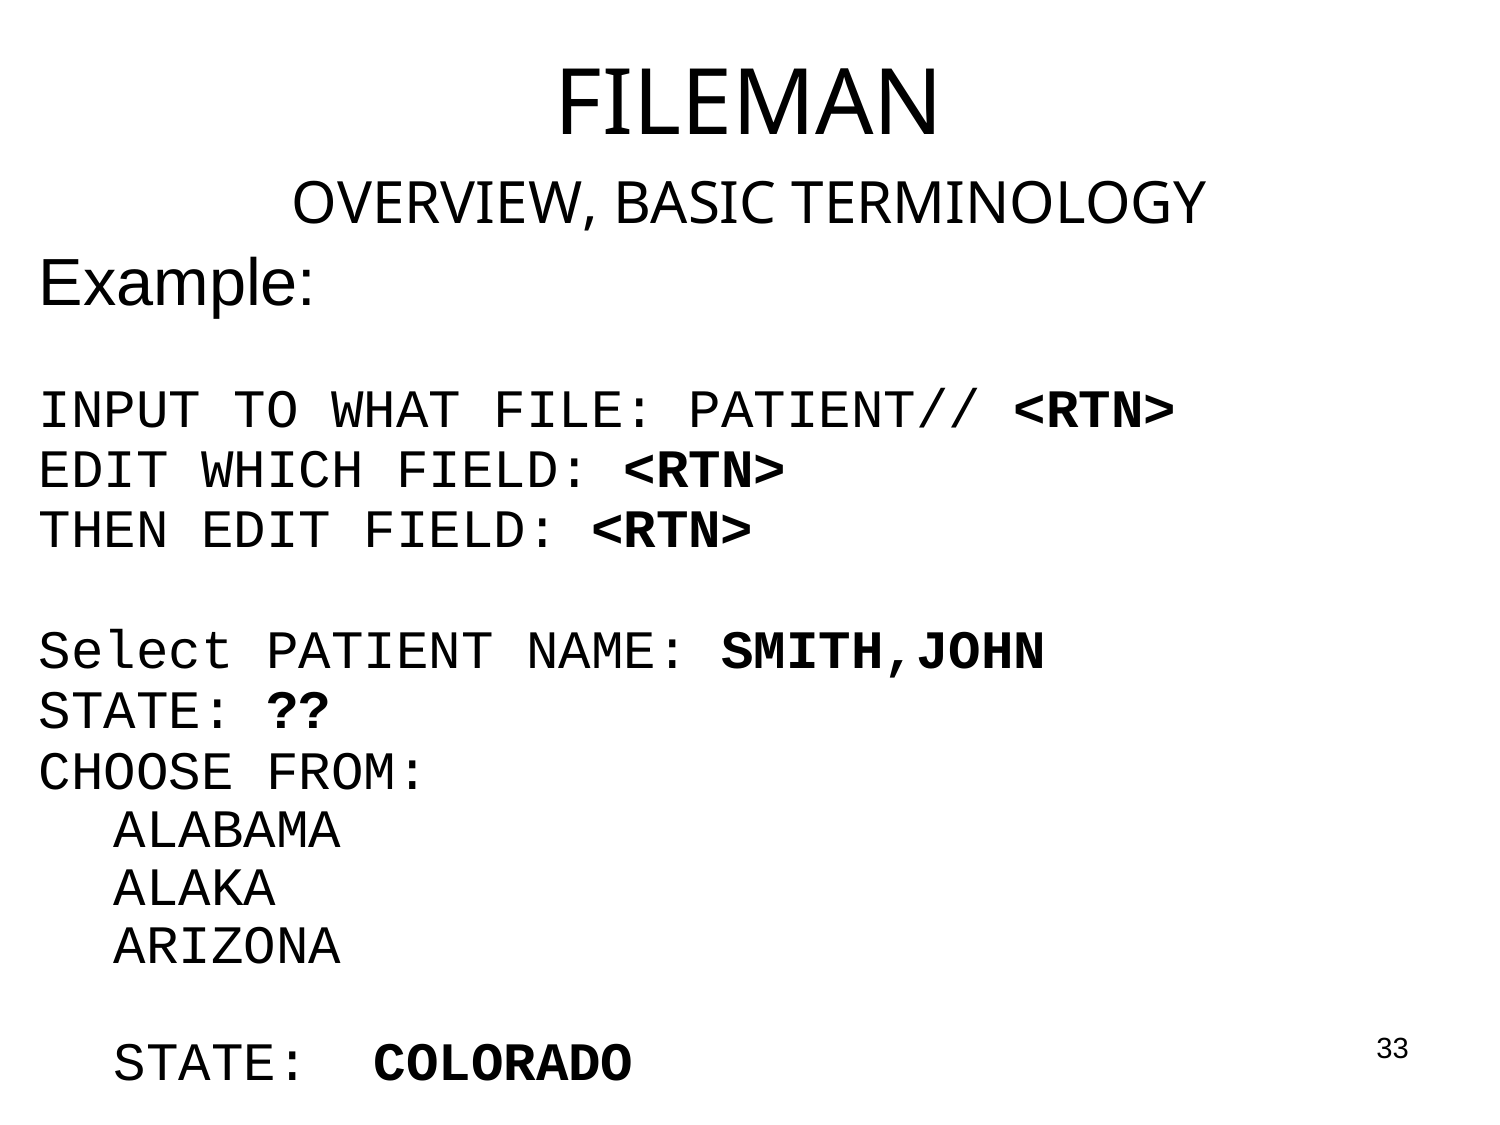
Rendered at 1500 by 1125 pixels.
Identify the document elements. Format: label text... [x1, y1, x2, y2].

title FILEMAN OVERVIEW, BASIC TERMINOLOGY [75, 32, 1424, 245]
list Example: INPUT TO WHAT FILE: PATIENT// <RTN> EDIT WHICH FIELD: <RTN> THEN EDIT FIELD: <RTN> Select PATIENT NAME: SMITH,JOHN STATE: ?? CHOOSE FROM: ALABAMA ALAKA ARIZONA STATE: COLORADO [38, 262, 1388, 1125]
